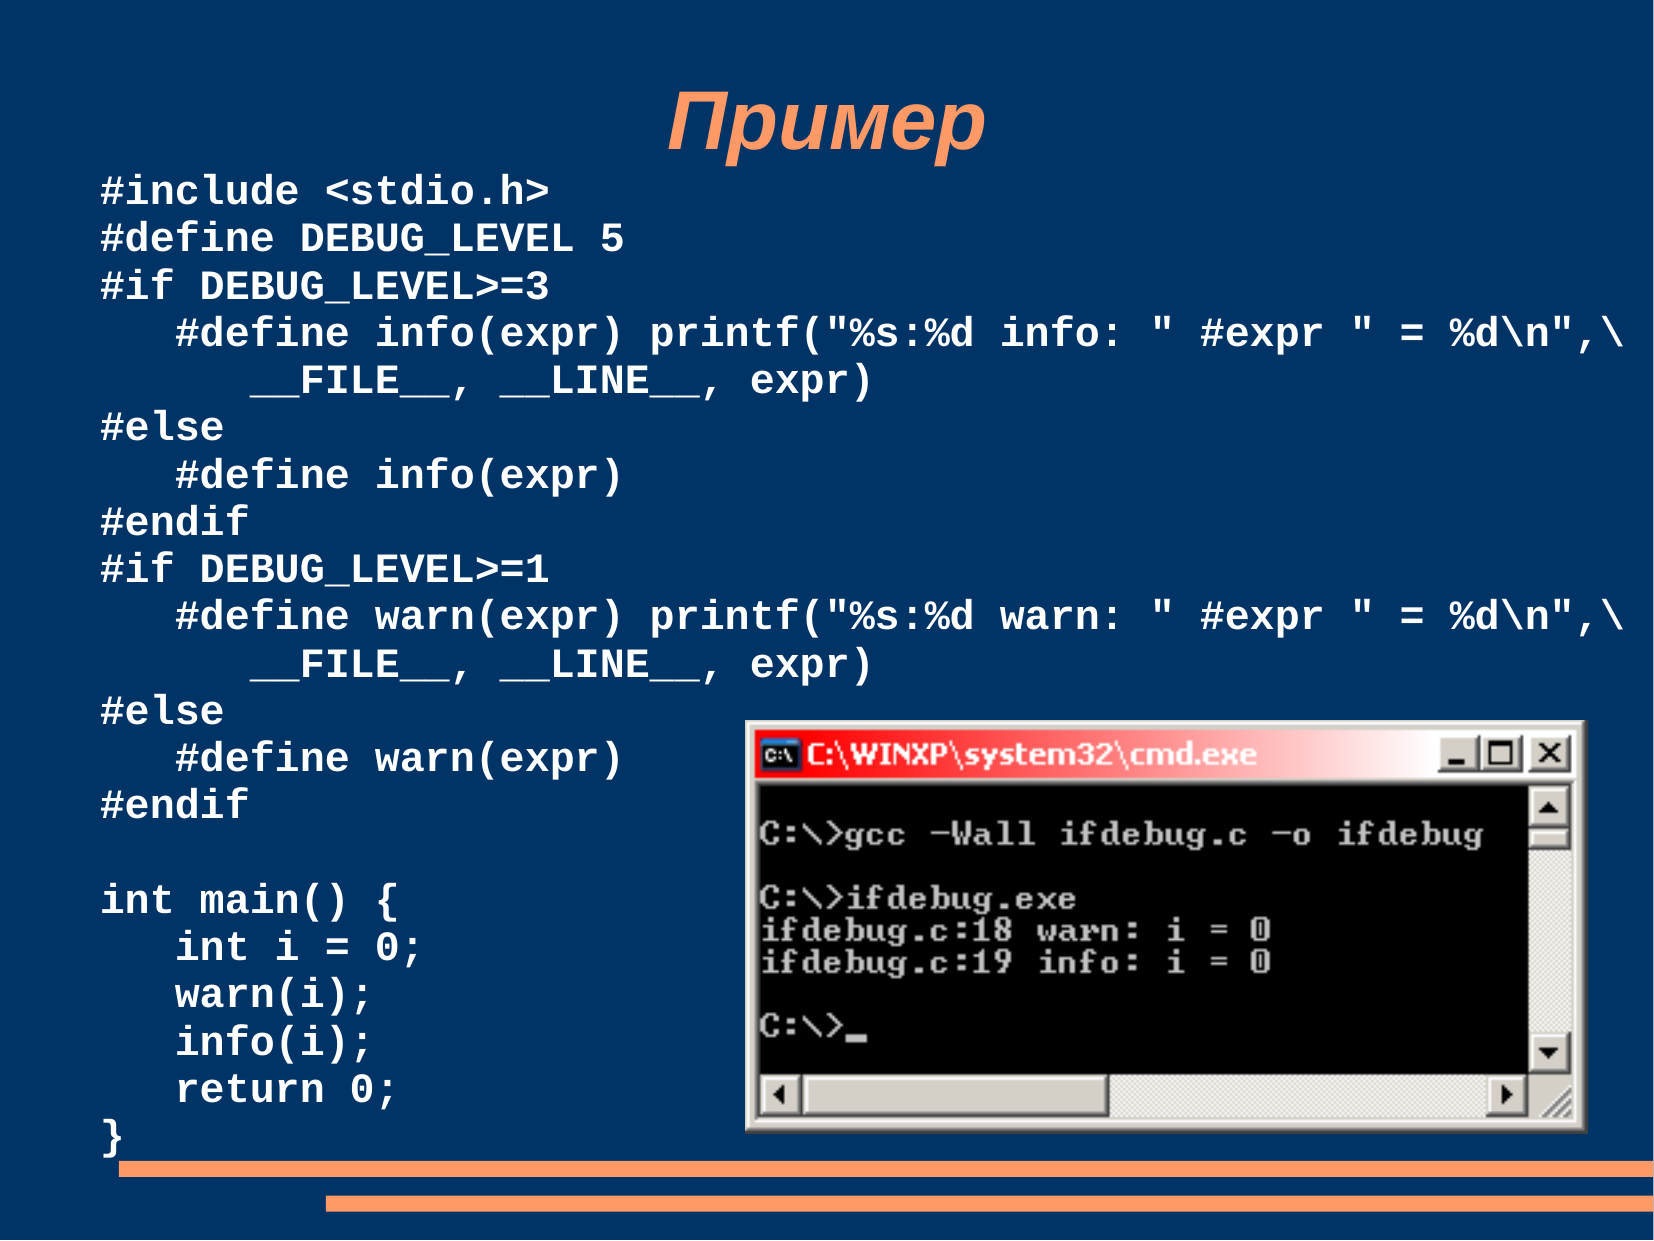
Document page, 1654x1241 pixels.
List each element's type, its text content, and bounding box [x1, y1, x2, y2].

picture [745, 720, 1588, 1134]
title Пример [121, 16, 1534, 162]
text_box #include <stdio.h> #define DEBUG_LEVEL 5 #if DEBUG_LEVEL>=3 #define info(expr) printf("%s:%d info: " #expr " = %d\n",\ __FILE__, __LINE__, expr) #else #define info(expr) #endif #if DEBUG_LEVEL>=1 #define warn(expr) printf("%s:%d warn: " #expr " = %d\n",\ __FILE__, __LINE__, expr) #else #define warn(expr) #endif int main() { int i = 0; warn(i); info(i); return 0; } [84, 162, 1645, 1229]
